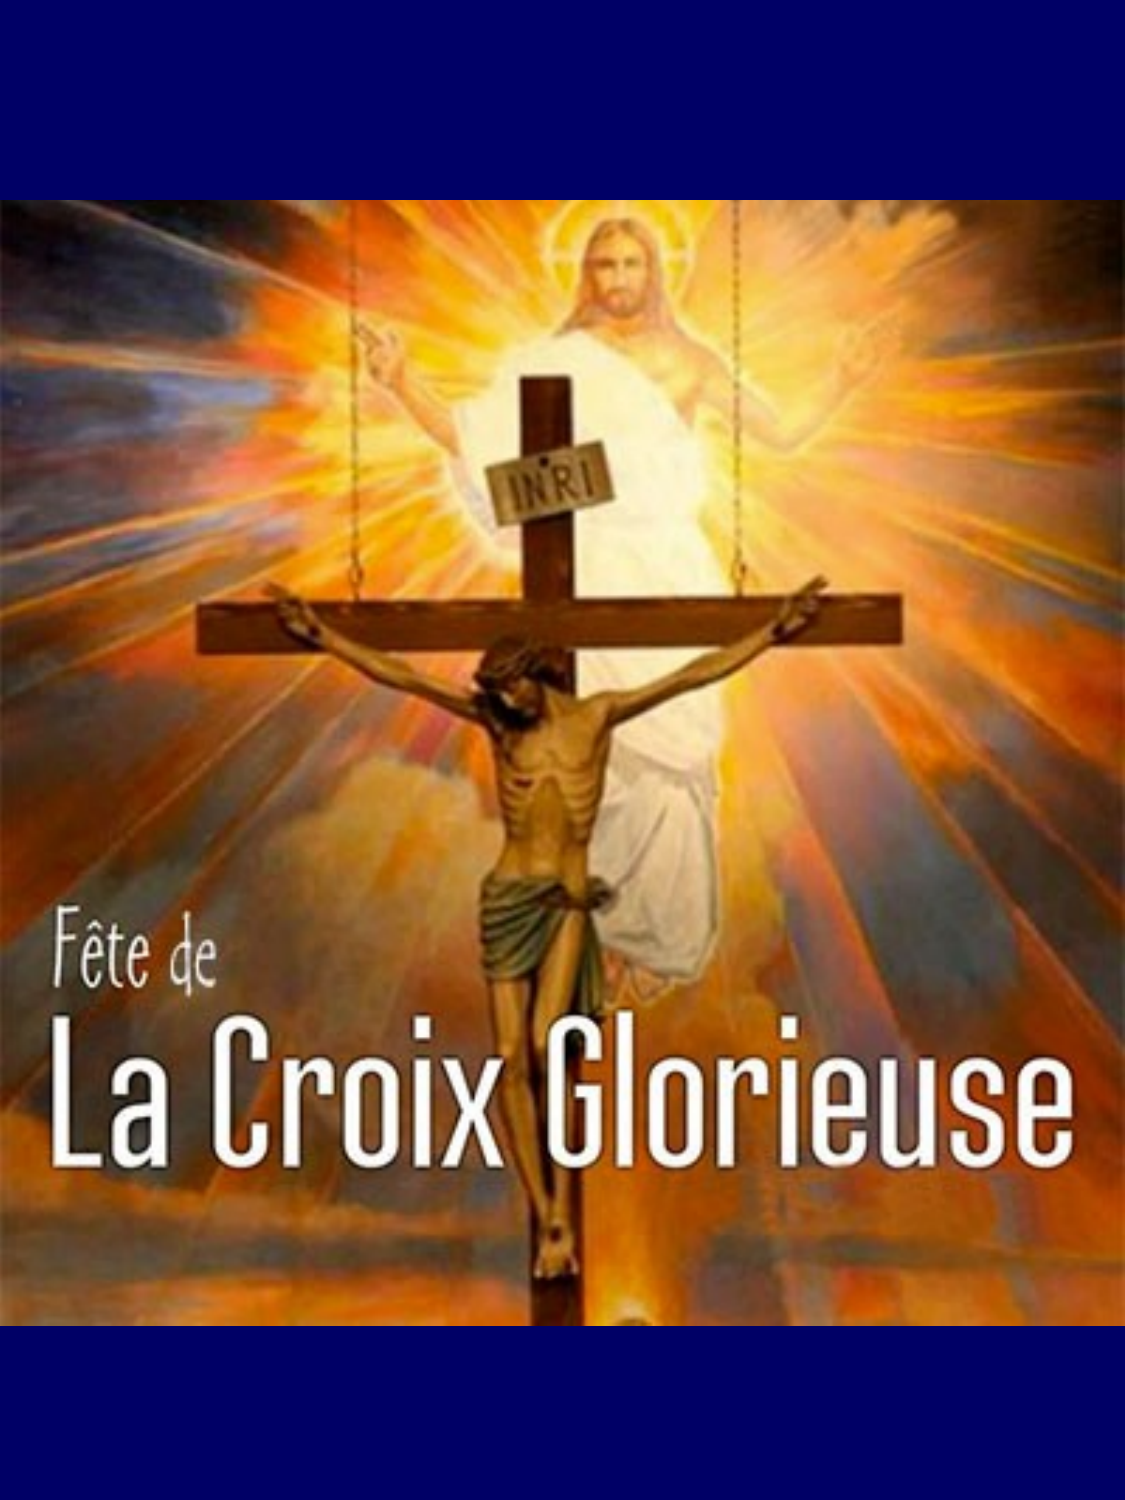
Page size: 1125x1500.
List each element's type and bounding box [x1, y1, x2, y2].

picture [0, 200, 1125, 1326]
